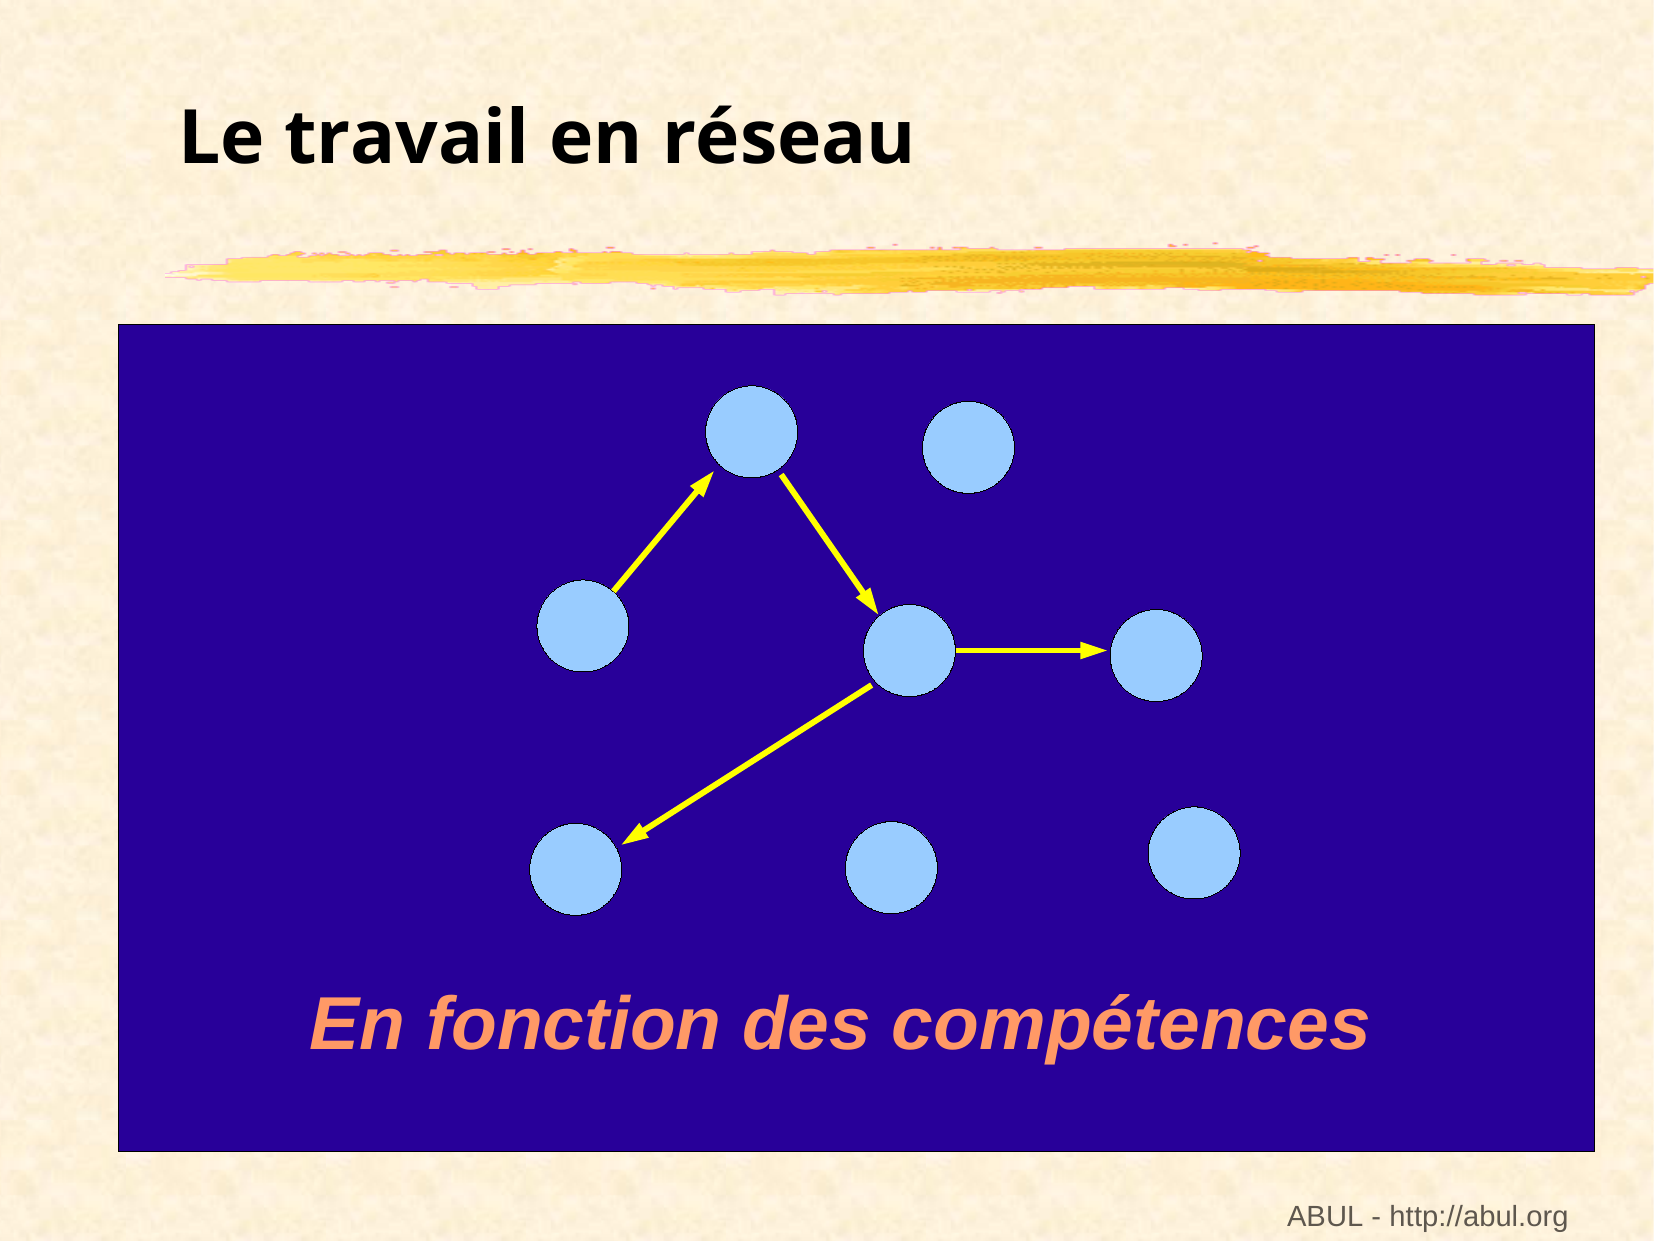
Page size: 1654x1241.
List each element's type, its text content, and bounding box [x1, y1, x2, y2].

text_box En fonction des compétences [295, 974, 1447, 1087]
title Le travail en réseau [163, 31, 1556, 239]
text_box [118, 324, 1595, 1152]
picture [0, 0, 1654, 1241]
